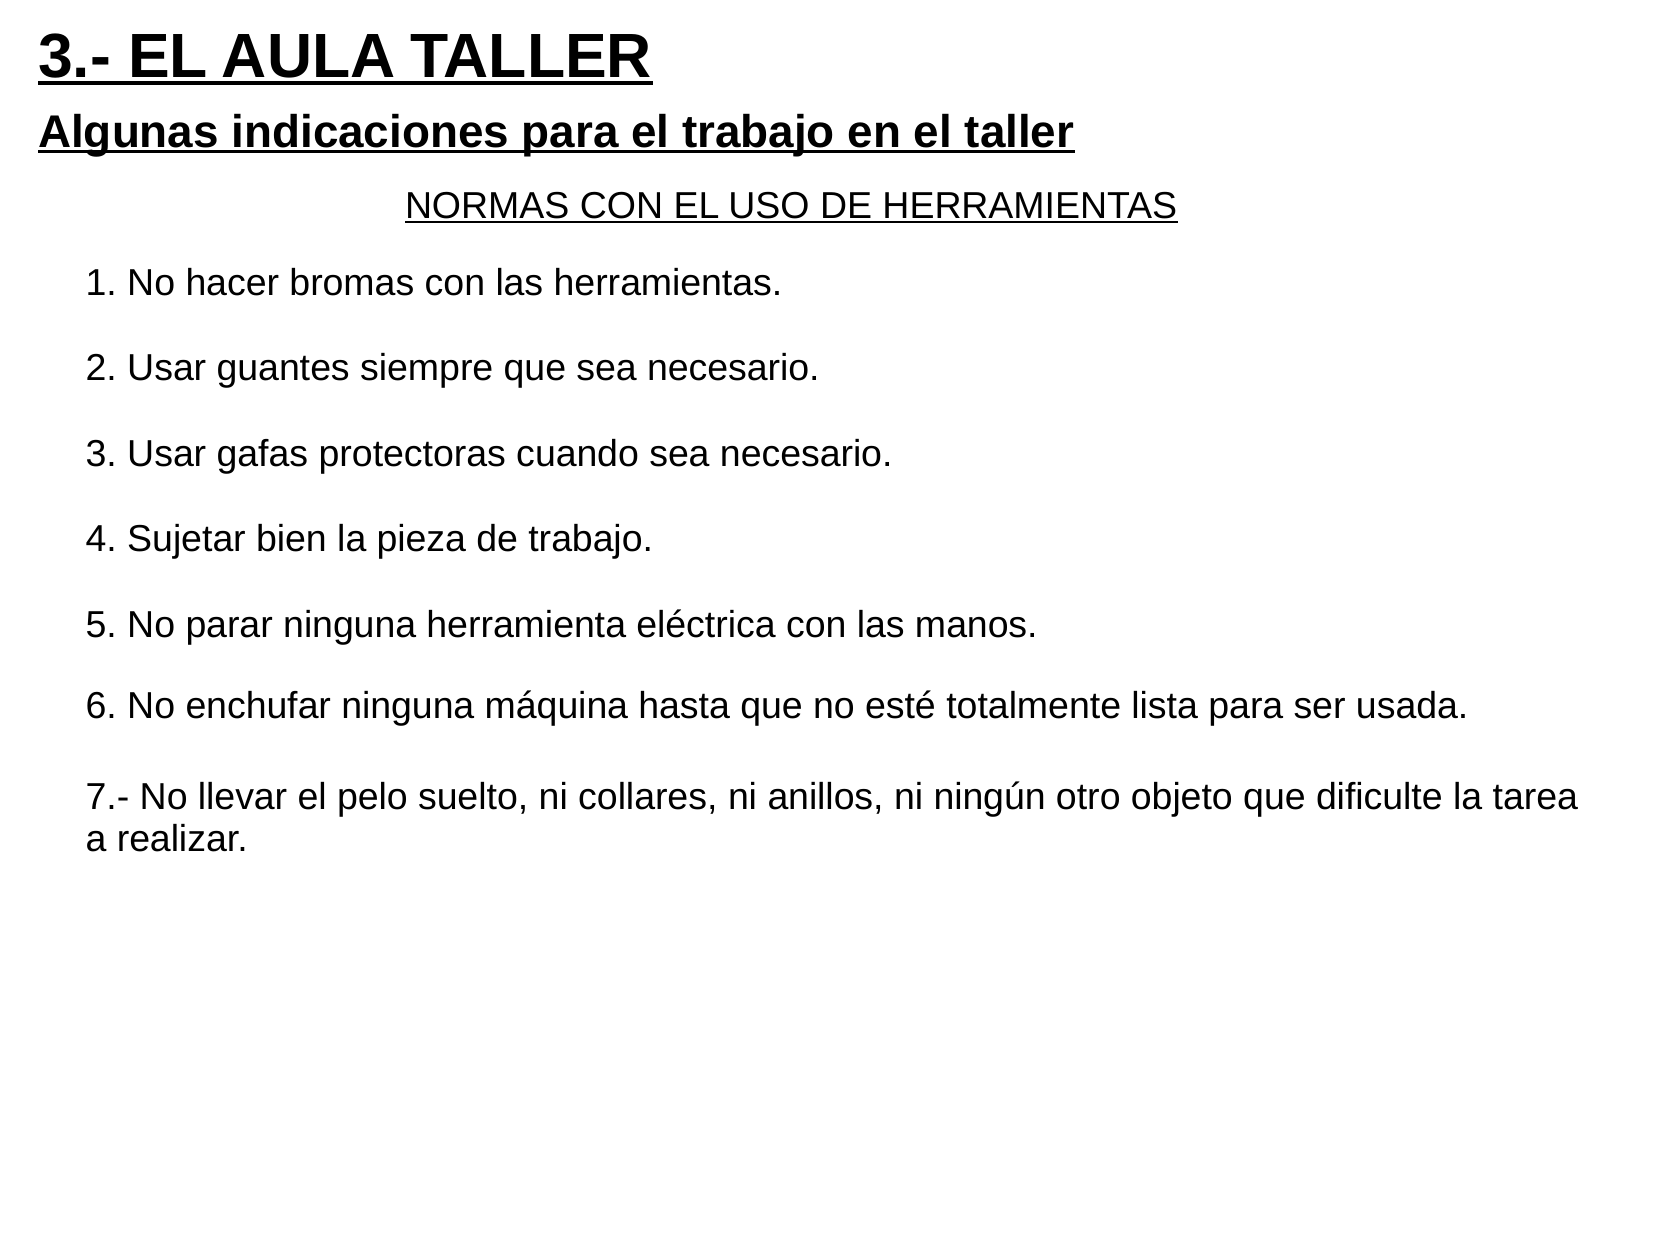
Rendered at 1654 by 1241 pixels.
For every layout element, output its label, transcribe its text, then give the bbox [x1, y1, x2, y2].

text_box 7.- No llevar el pelo suelto, ni collares, ni anillos, ni ningún otro objeto que dificulte la tarea a realizar. [70, 767, 1595, 867]
text_box 2. Usar guantes siempre que sea necesario. [70, 338, 1371, 396]
text_box 3. Usar gafas protectoras cuando sea necesario. [70, 425, 1371, 483]
text_box NORMAS CON EL USO DE HERRAMIENTAS [47, 177, 1536, 234]
text_box 1. No hacer bromas con las herramientas. [70, 253, 1371, 311]
text_box 6. No enchufar ninguna máquina hasta que no esté totalmente lista para ser usada. [70, 676, 1595, 767]
text_box Algunas indicaciones para el trabajo en el taller [23, 98, 1619, 184]
text_box 4. Sujetar bien la pieza de trabajo. [70, 510, 1371, 567]
text_box 5. No parar ninguna herramienta eléctrica con las manos. [70, 596, 1371, 654]
text_box 3.- EL AULA TALLER [23, 14, 1619, 98]
